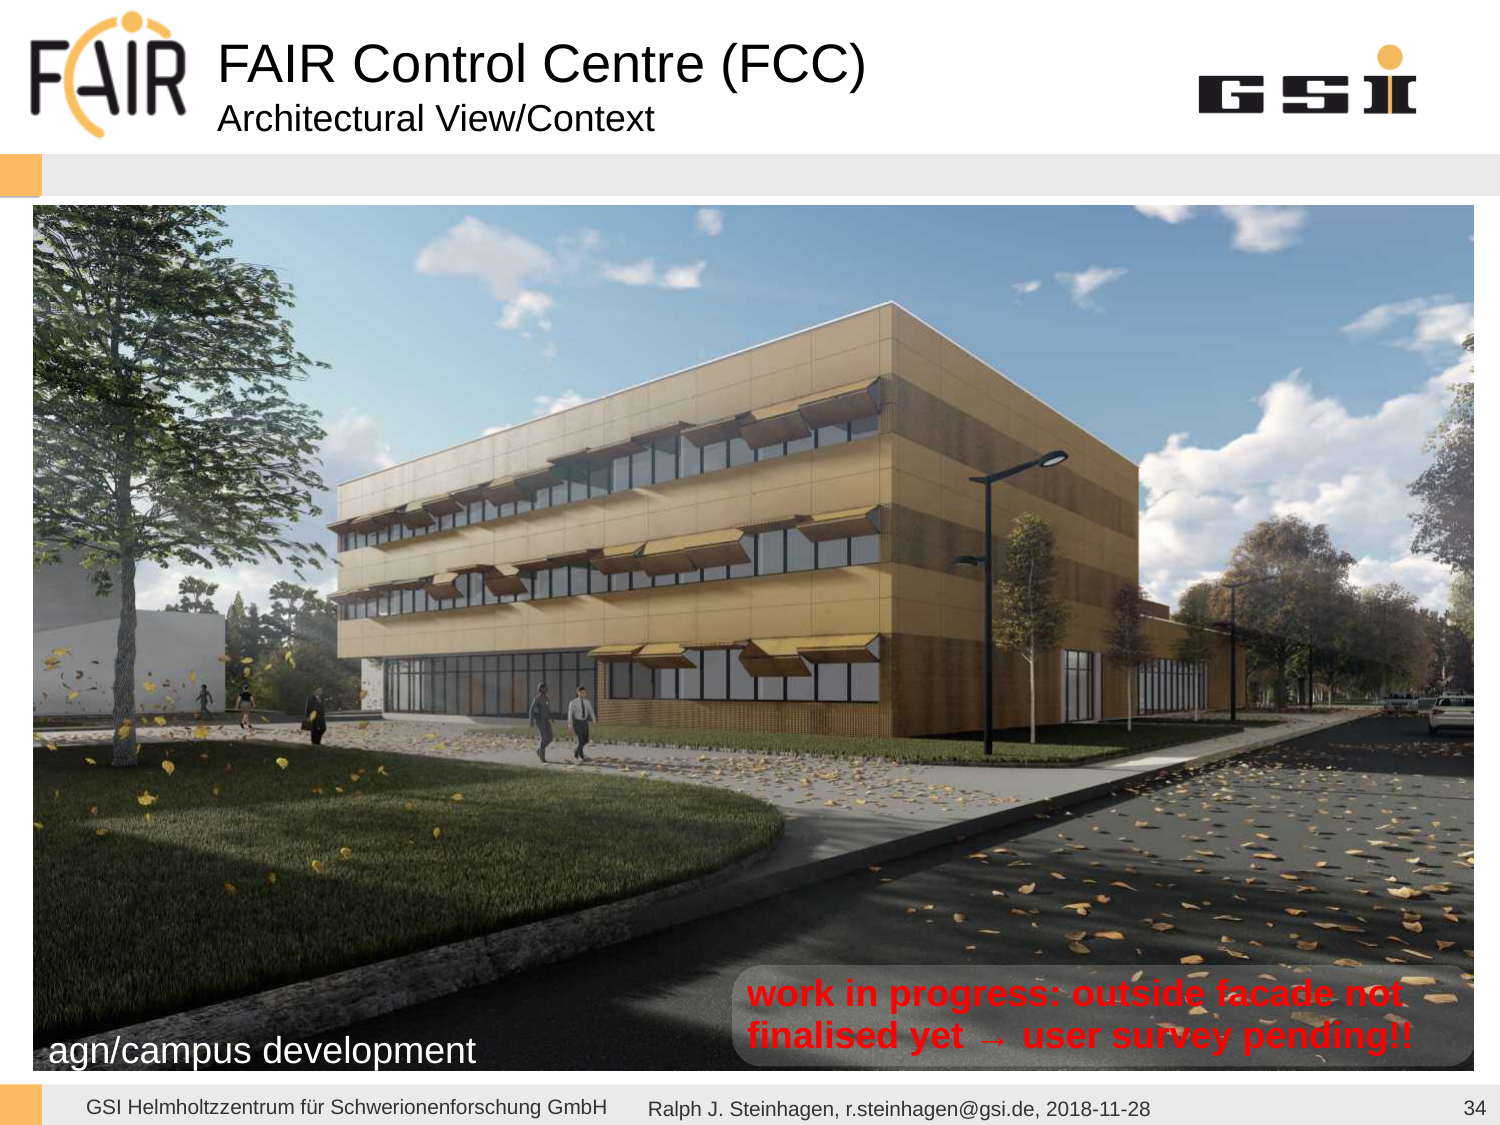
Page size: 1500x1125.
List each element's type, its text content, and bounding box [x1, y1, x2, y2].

text_box work in progress: outside facade not finalised yet → user survey pending!! [732, 965, 1477, 1067]
picture [1197, 42, 1419, 117]
text_box agn/campus development [33, 1018, 492, 1075]
text_box FAIR Control Centre (FCC) Architectural View/Context [217, 20, 1179, 147]
picture [30, 9, 187, 141]
picture [33, 205, 1474, 1071]
